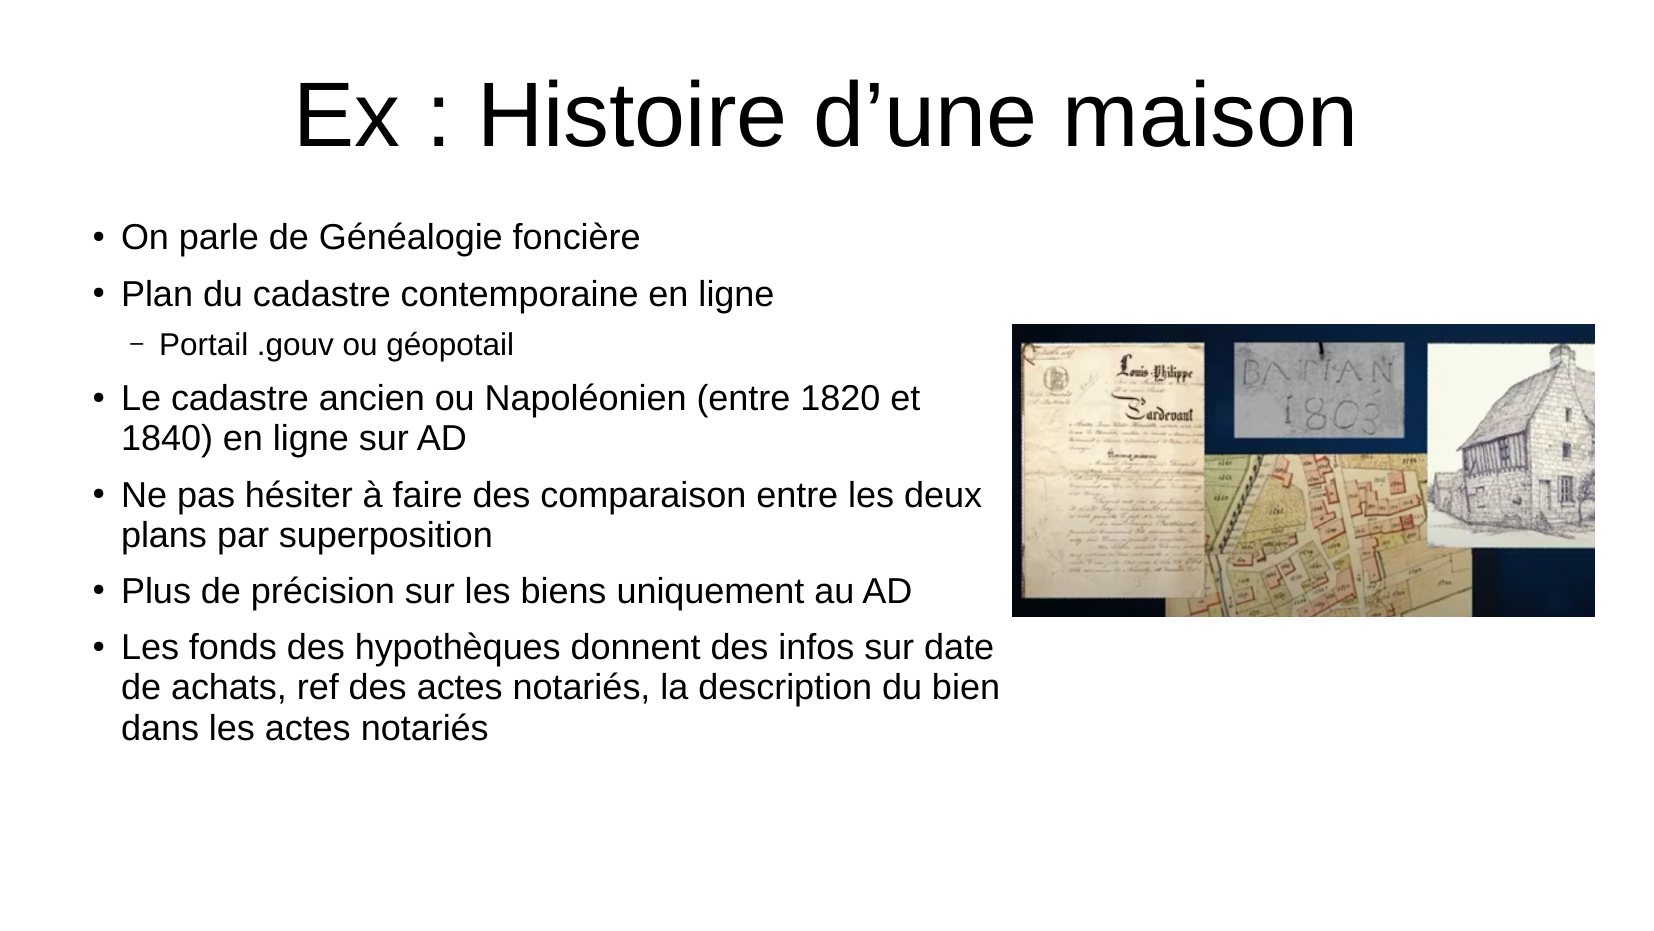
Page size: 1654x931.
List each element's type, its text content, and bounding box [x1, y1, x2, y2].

list On parle de Généalogie foncière Plan du cadastre contemporaine en ligne Portail .gouv ou géopotail Le cadastre ancien ou Napoléonien (entre 1820 et 1840) en ligne sur AD Ne pas hésiter à faire des comparaison entre les deux plans par superposition Plus de précision sur les biens uniquement au AD Les fonds des hypothèques donnent des infos sur date de achats, ref des actes notariés, la description du bien dans les actes notariés [82, 217, 1004, 758]
title Ex : Histoire d’une maison [82, 37, 1571, 193]
picture [1012, 324, 1595, 617]
